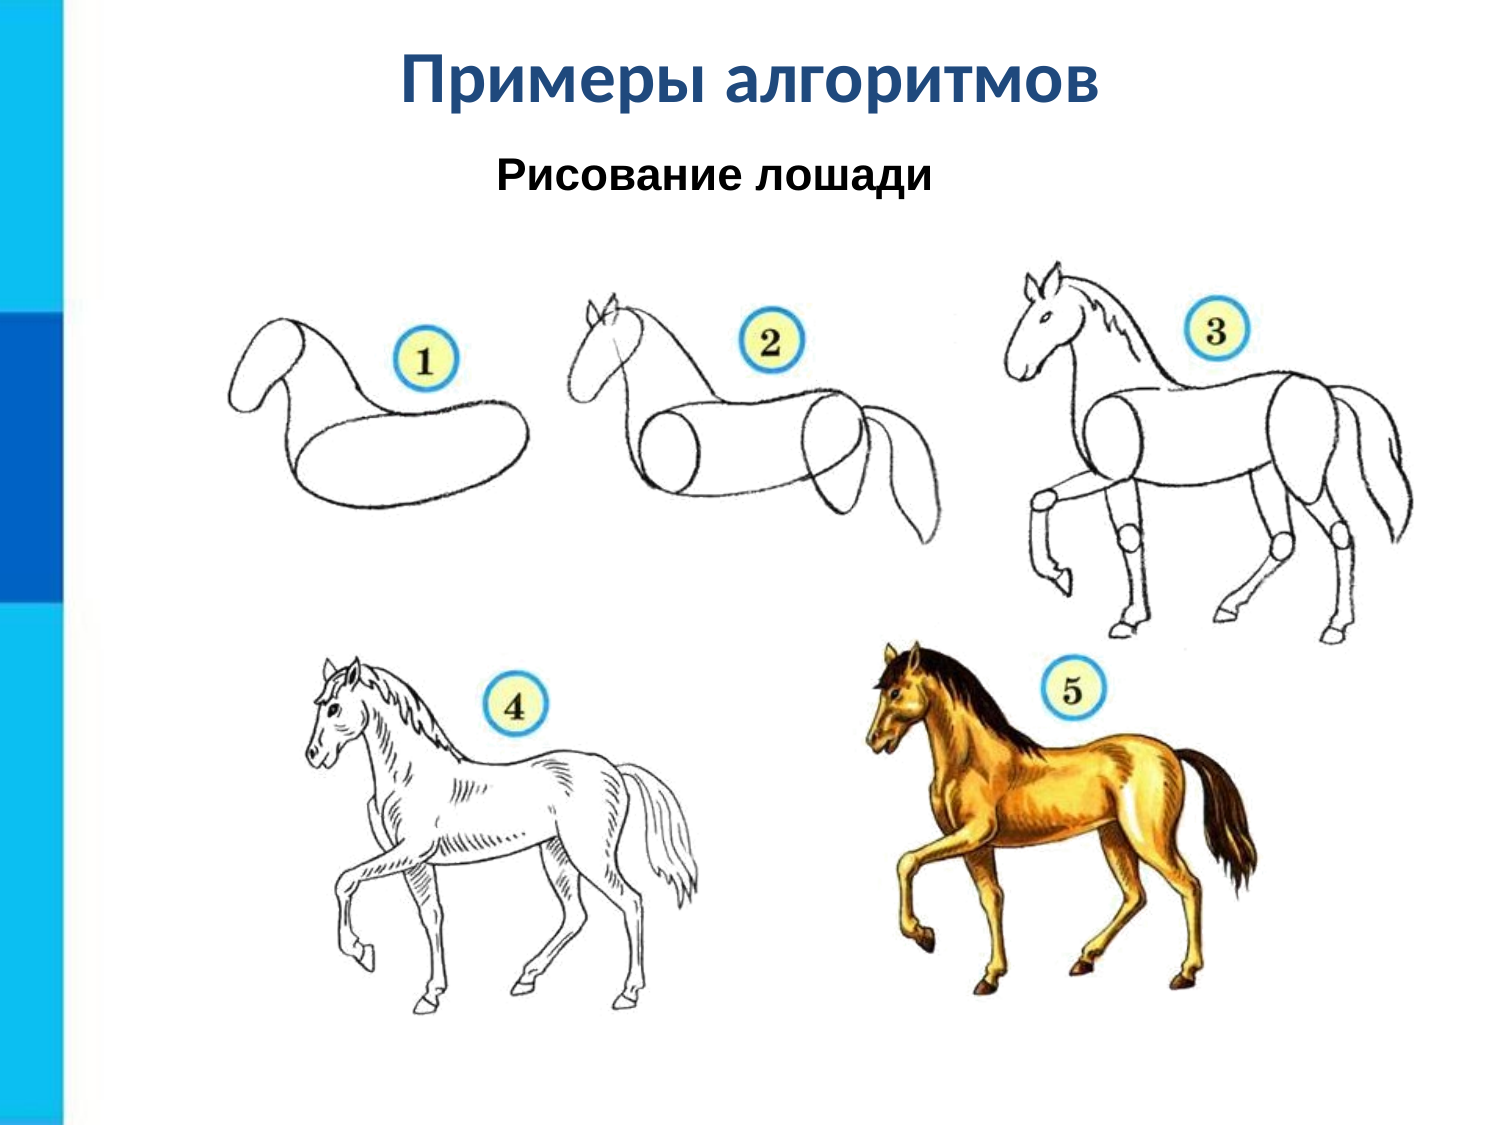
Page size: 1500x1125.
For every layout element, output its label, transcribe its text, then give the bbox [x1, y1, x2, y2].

picture [0, 0, 1500, 1125]
text_box Примеры алгоритмов [76, 31, 1425, 126]
text_box Рисование лошади [466, 137, 963, 208]
